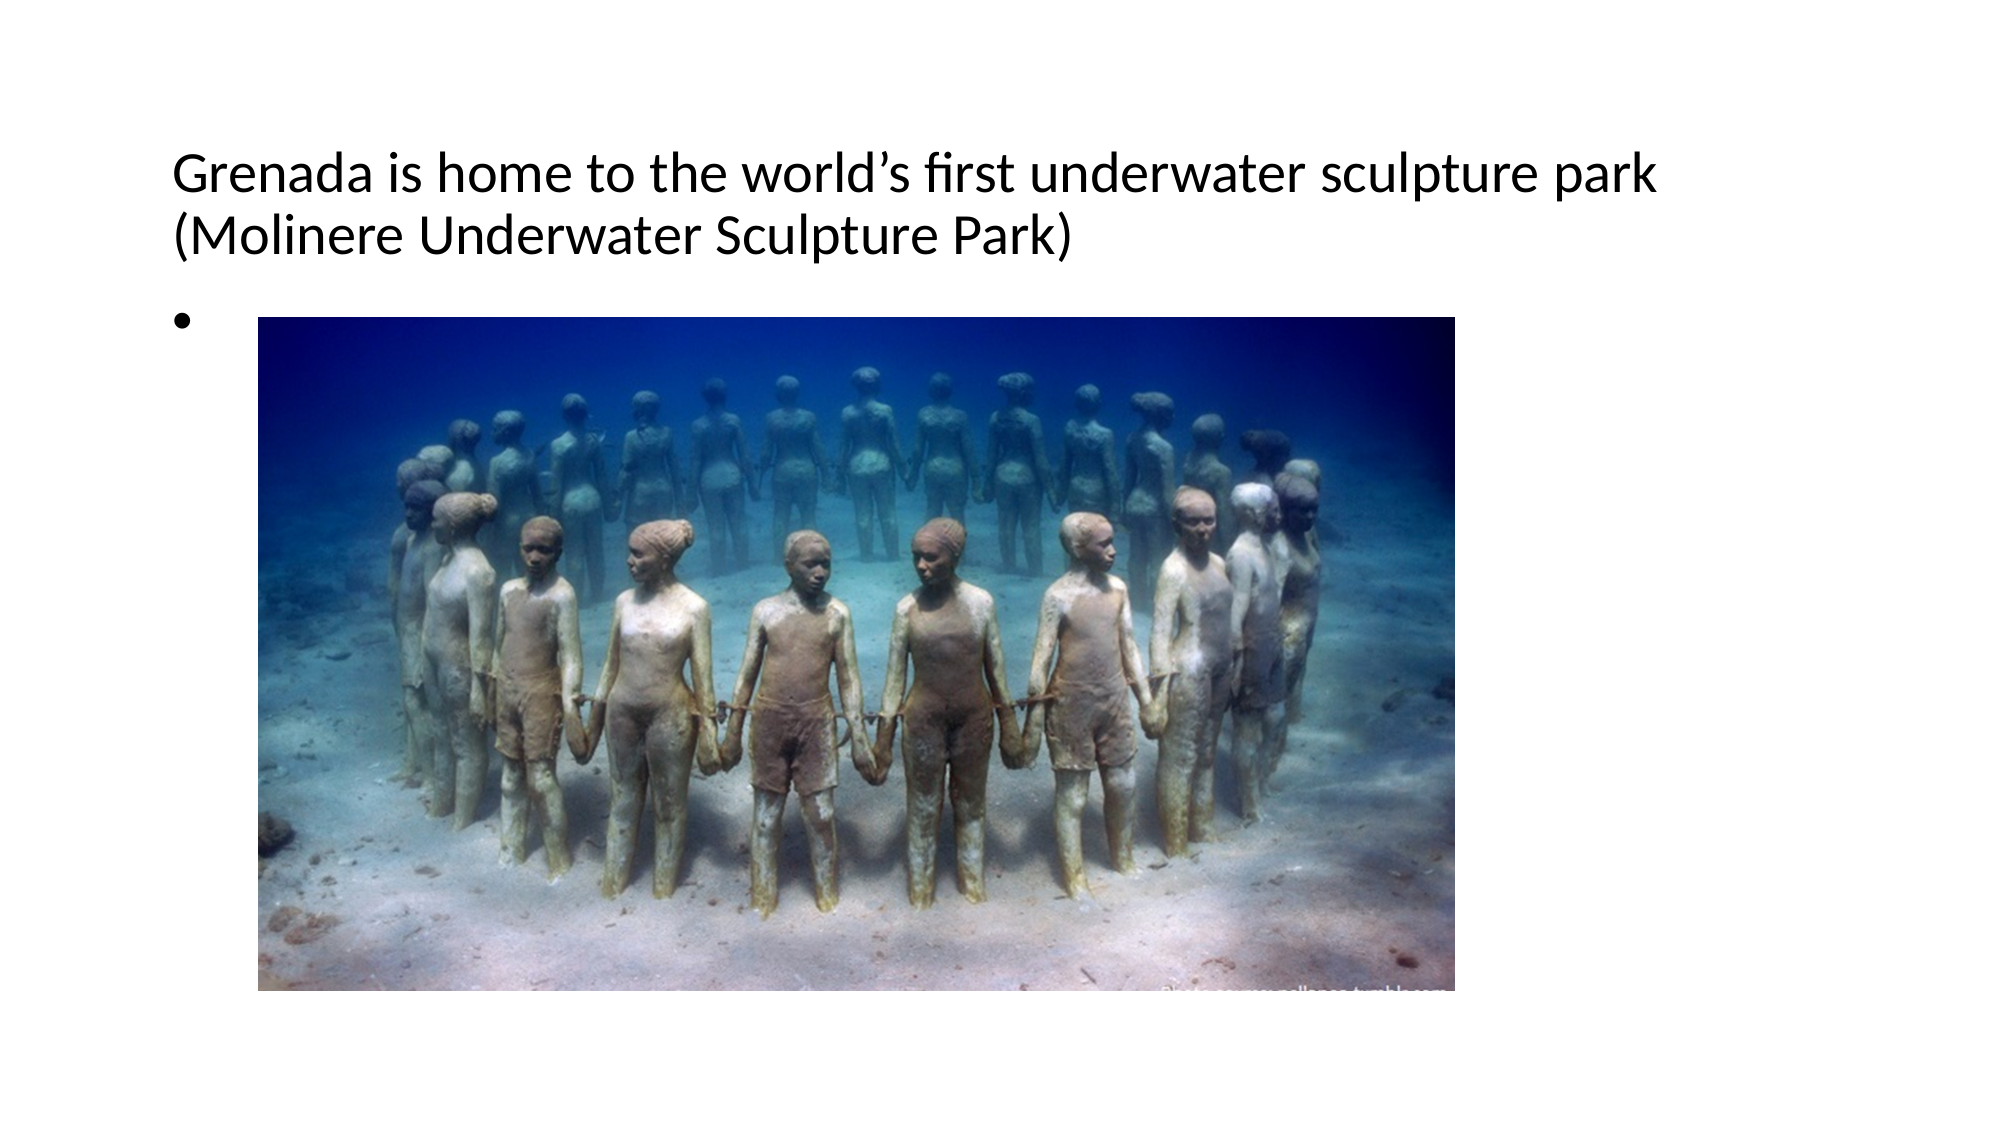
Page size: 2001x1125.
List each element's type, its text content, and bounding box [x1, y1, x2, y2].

list Grenada is home to the world’s first underwater sculpture park (Molinere Underwater Sculpture Park) [157, 134, 1883, 849]
picture [258, 317, 1455, 991]
